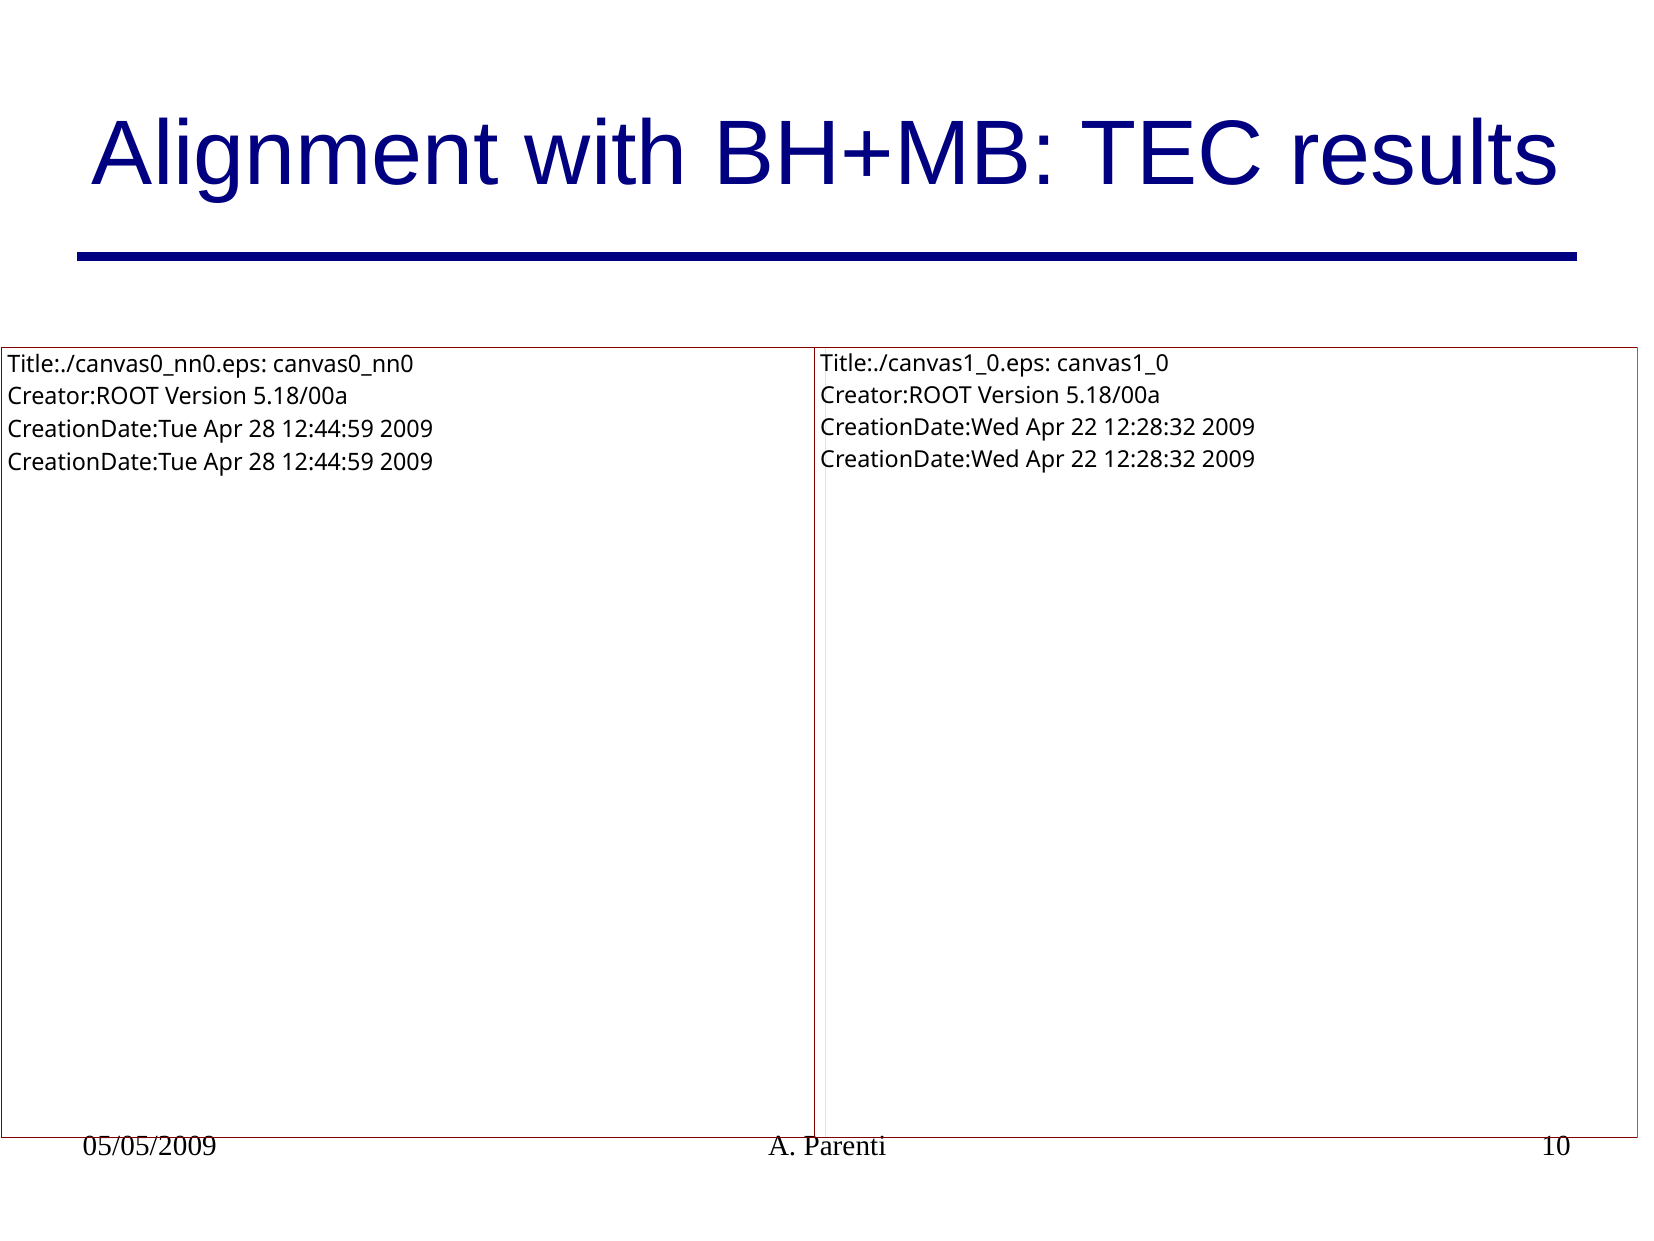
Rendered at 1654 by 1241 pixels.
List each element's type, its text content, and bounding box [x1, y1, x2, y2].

picture [0, 345, 1638, 1138]
title Alignment with BH+MB: TEC results [82, 49, 1571, 257]
